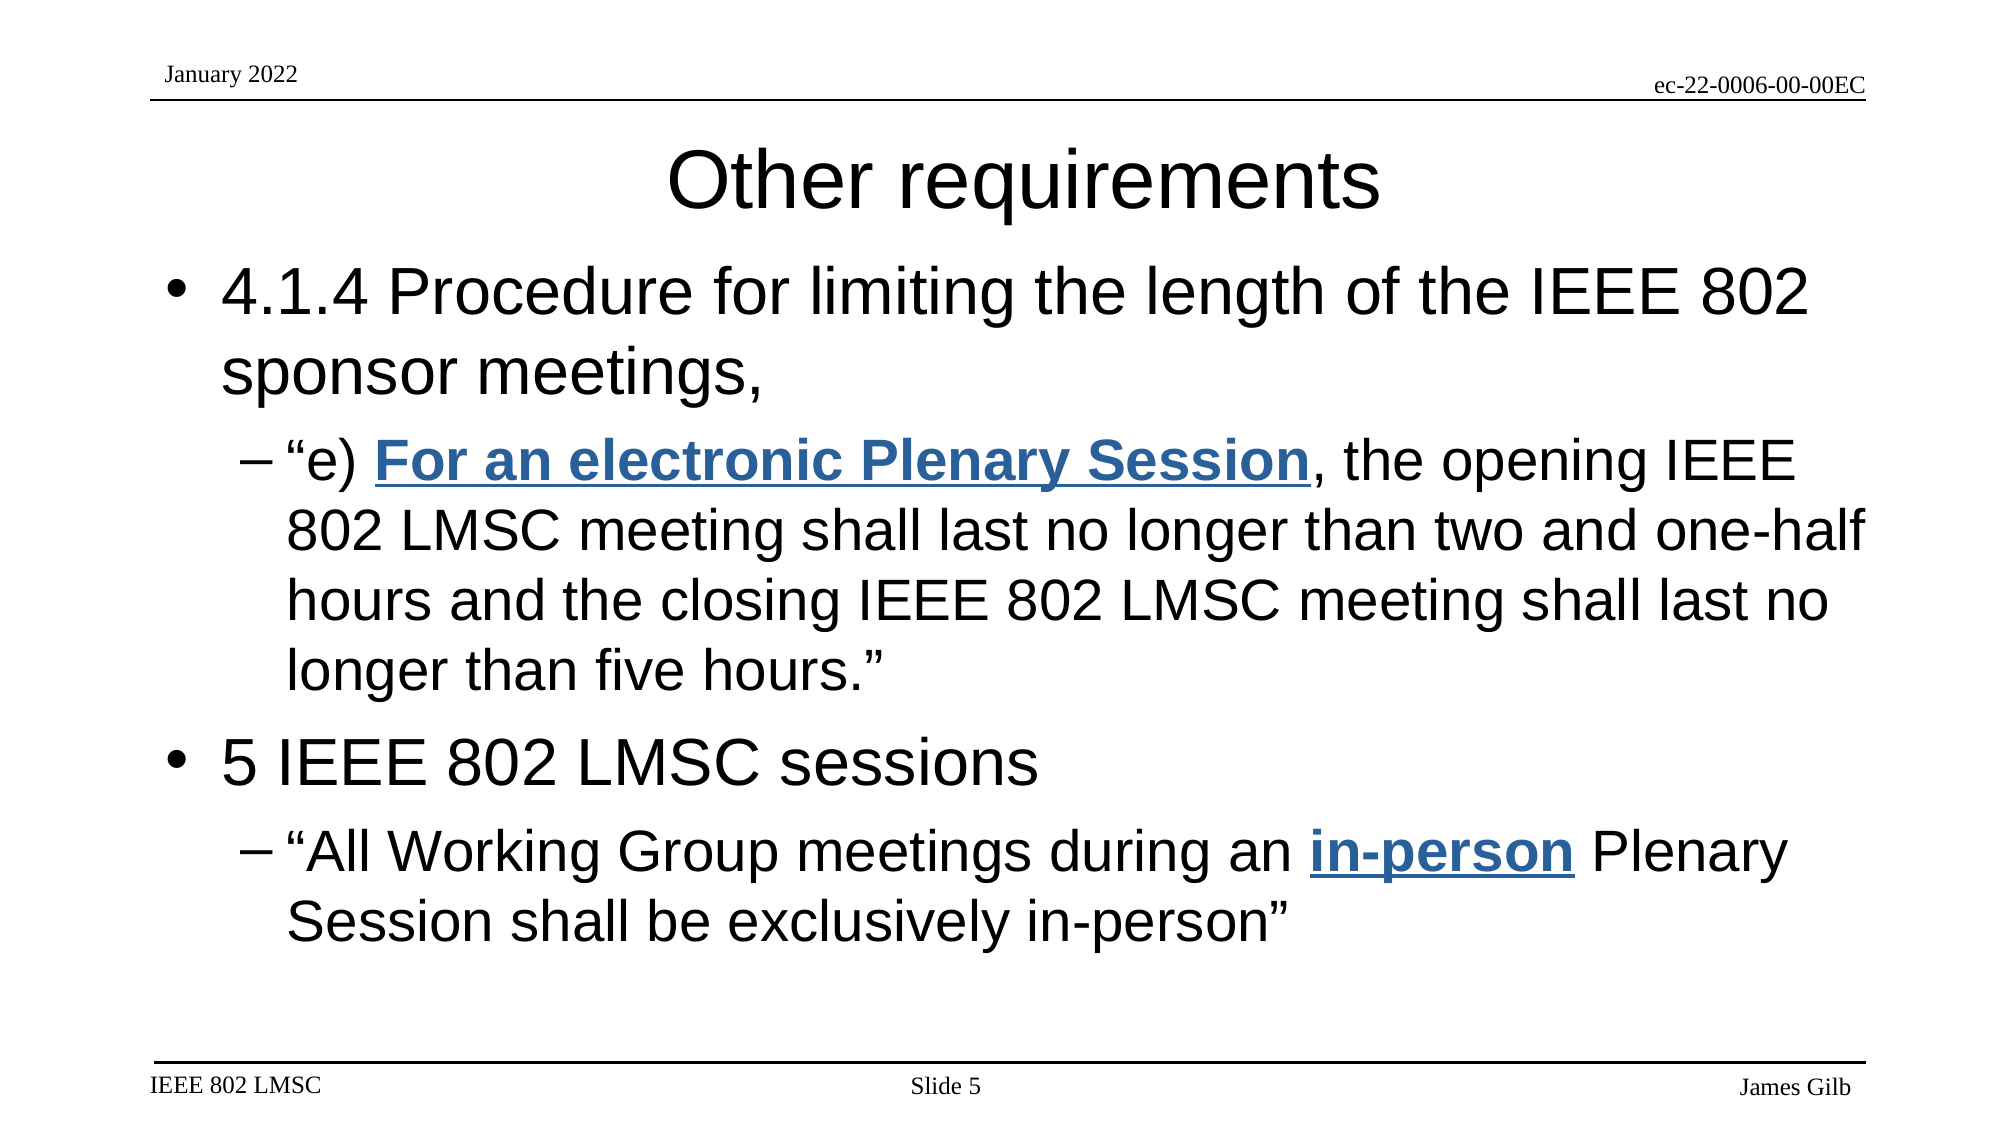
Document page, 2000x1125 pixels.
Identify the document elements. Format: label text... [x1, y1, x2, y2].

list 4.1.4 Procedure for limiting the length of the IEEE 802 sponsor meetings, “e) For an electronic Plenary Session, the opening IEEE 802 LMSC meeting shall last no longer than two and one-half hours and the closing IEEE 802 LMSC meeting shall last no longer than five hours.” 5 IEEE 802 LMSC sessions “All Working Group meetings during an in-person Plenary Session shall be exclusively in-person” [150, 239, 1900, 1051]
title Other requirements [149, 112, 1900, 238]
